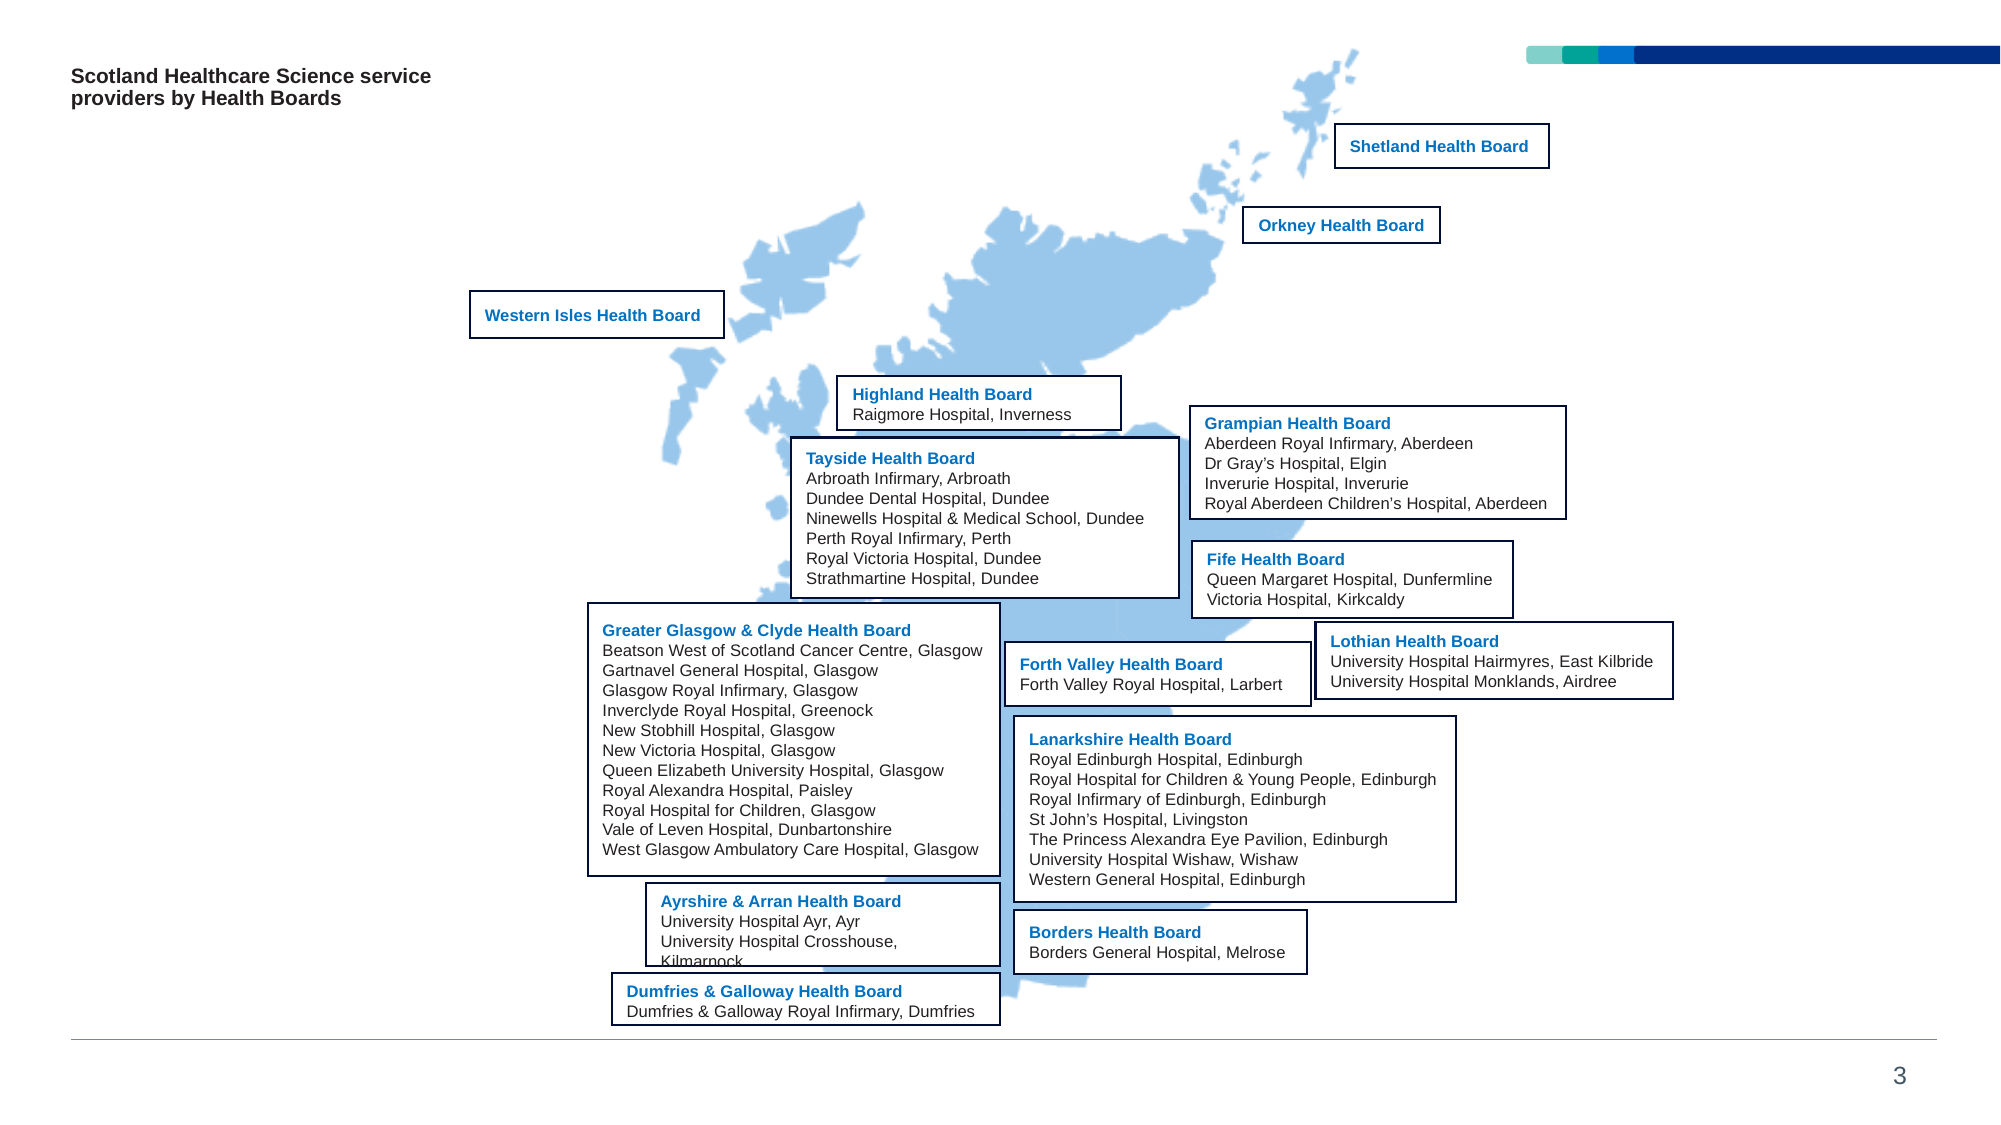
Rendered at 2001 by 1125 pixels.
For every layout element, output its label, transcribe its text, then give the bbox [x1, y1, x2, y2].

text_box Fife Health Board Queen Margaret Hospital, Dunfermline Victoria Hospital, Kirkcaldy [1192, 541, 1513, 618]
picture [611, 36, 1372, 64]
text_box Orkney Health Board [1243, 207, 1440, 243]
text_box Dumfries & Galloway Health Board Dumfries & Galloway Royal Infirmary, Dumfries [612, 973, 1000, 1025]
text_box Highland Health Board Raigmore Hospital, Inverness [837, 376, 1121, 430]
text_box Grampian Health Board Aberdeen Royal Infirmary, Aberdeen Dr Gray’s Hospital, Elgin Inverurie Hospital, Inverurie Royal Aberdeen Children’s Hospital, Aberdeen [1190, 406, 1566, 519]
text_box Western Isles Health Board [470, 291, 724, 338]
picture [611, 111, 1372, 1041]
text_box Tayside Health Board Arbroath Infirmary, Arbroath Dundee Dental Hospital, Dundee Ninewells Hospital & Medical School, Dundee Perth Royal Infirmary, Perth Royal Victoria Hospital, Dundee Strathmartine Hospital, Dundee [791, 437, 1179, 598]
text_box Ayrshire & Arran Health Board University Hospital Ayr, Ayr University Hospital Crosshouse, Kilmarnock [646, 883, 1000, 966]
text_box Lanarkshire Health Board Royal Edinburgh Hospital, Edinburgh Royal Hospital for Children & Young People, Edinburgh Royal Infirmary of Edinburgh, Edinburgh St John’s Hospital, Livingston The Princess Alexandra Eye Pavilion, Edinburgh University Hospital Wishaw, Wishaw Western General Hospital, Edinburgh [1014, 716, 1456, 902]
text_box Lothian Health Board University Hospital Hairmyres, East Kilbride University Hospital Monklands, Airdree [1316, 622, 1673, 699]
text_box Forth Valley Health Board Forth Valley Royal Hospital, Larbert [1005, 642, 1311, 706]
text_box Borders Health Board Borders General Hospital, Melrose [1014, 910, 1307, 974]
text_box Shetland Health Board [1335, 124, 1549, 168]
title Scotland Healthcare Science service providers by Health Boards [70, 64, 1513, 111]
text_box Greater Glasgow & Clyde Health Board Beatson West of Scotland Cancer Centre, Glasgow Gartnavel General Hospital, Glasgow Glasgow Royal Infirmary, Glasgow Inverclyde Royal Hospital, Greenock New Stobhill Hospital, Glasgow New Victoria Hospital, Glasgow Queen Elizabeth University Hospital, Glasgow Royal Alexandra Hospital, Paisley Royal Hospital for Children, Glasgow Vale of Leven Hospital, Dunbartonshire West Glasgow Ambulatory Care Hospital, Glasgow [588, 603, 1000, 876]
